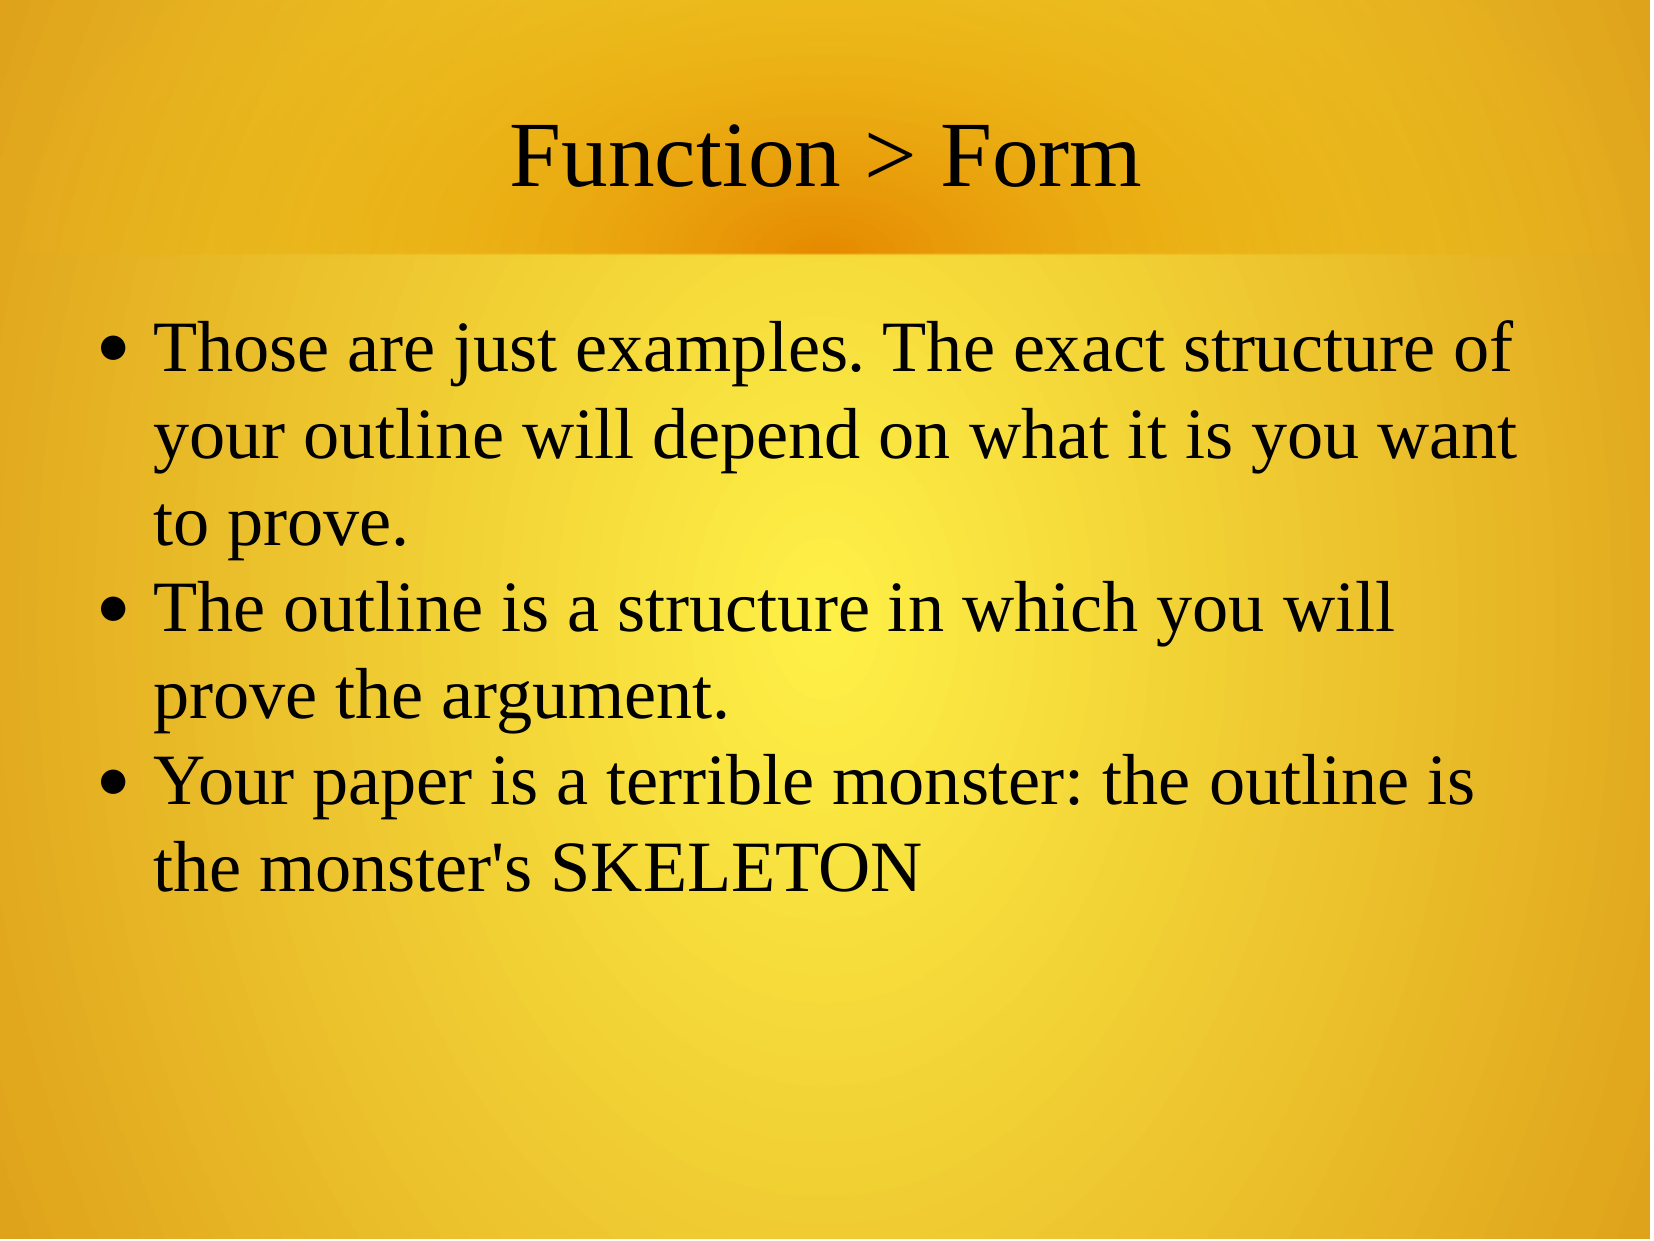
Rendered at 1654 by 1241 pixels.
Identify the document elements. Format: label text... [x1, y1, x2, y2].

text_box Function > Form [82, 47, 1571, 252]
picture [0, 0, 1650, 1239]
text_box Those are just examples. The exact structure of your outline will depend on what it is you want to prove. The outline is a structure in which you will prove the argument. Your paper is a terrible monster: the outline is the monster's SKELETON [82, 299, 1571, 1019]
